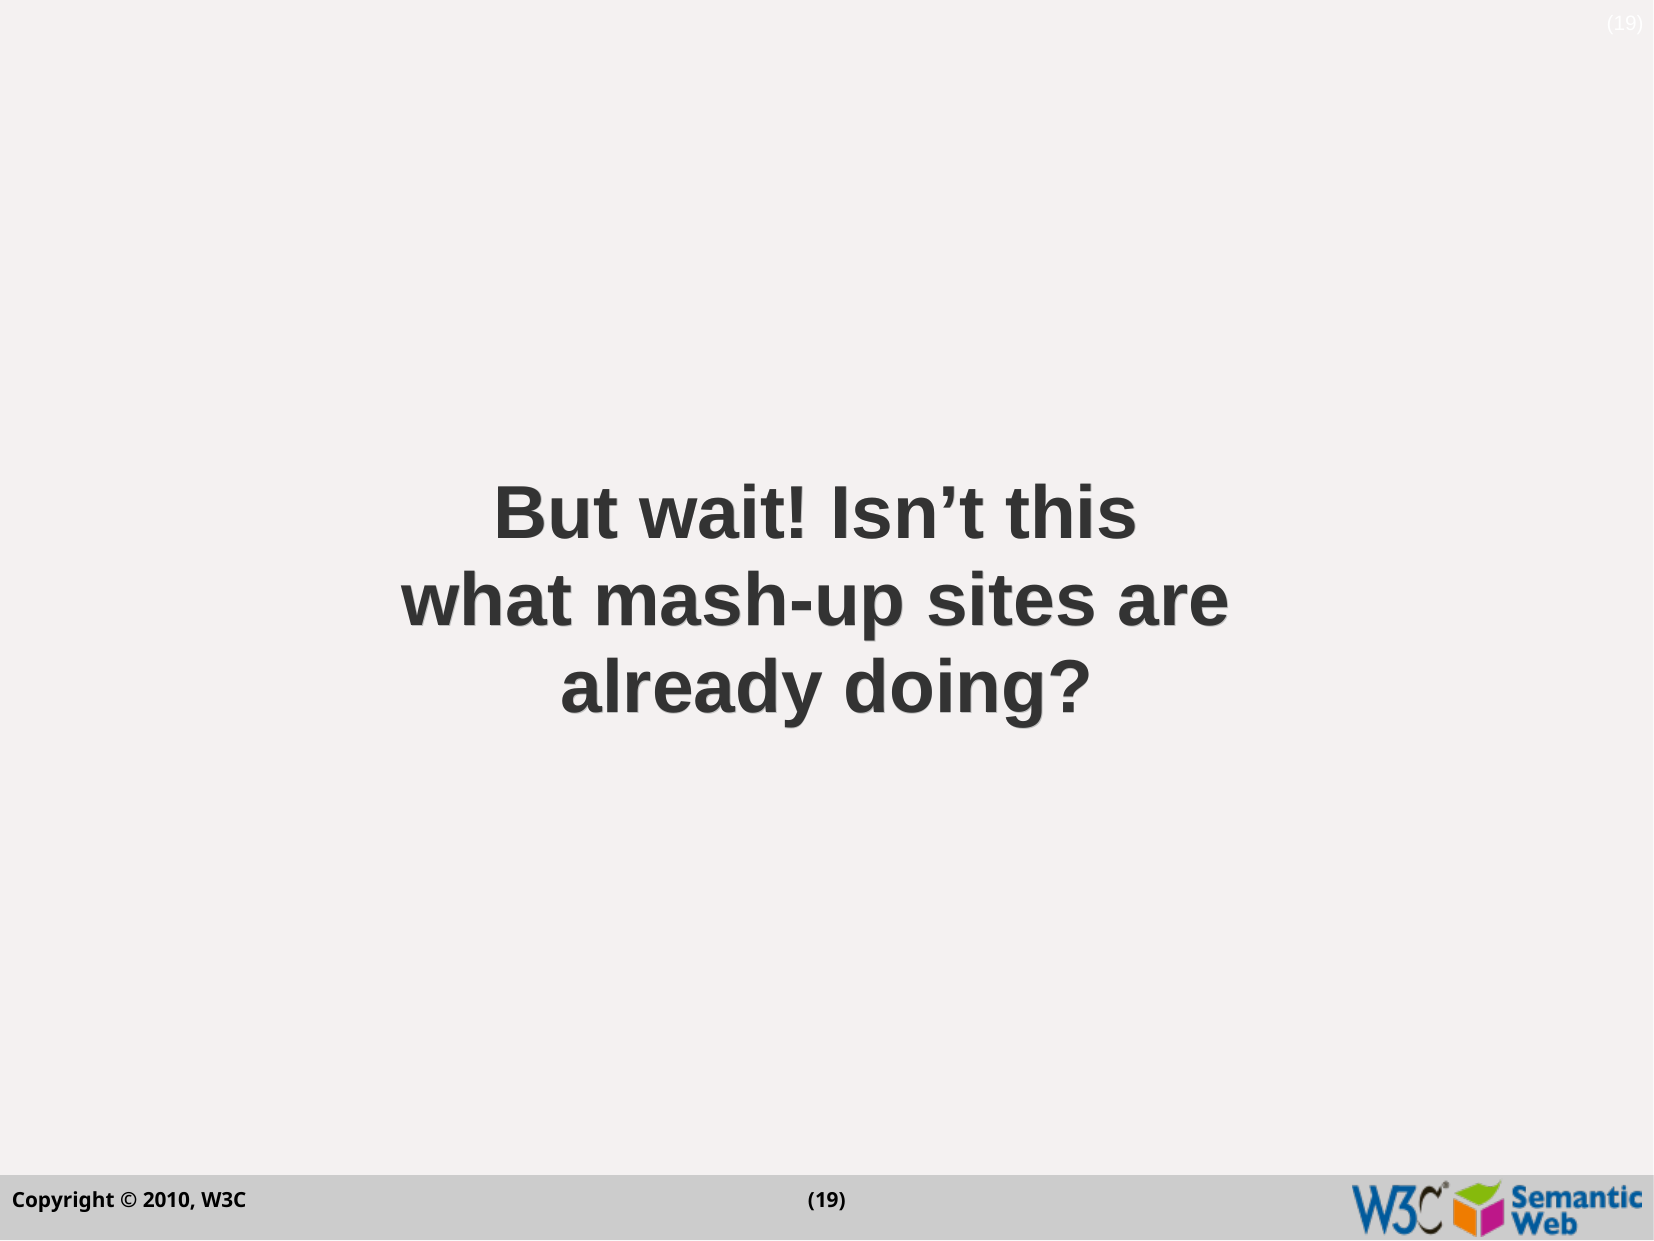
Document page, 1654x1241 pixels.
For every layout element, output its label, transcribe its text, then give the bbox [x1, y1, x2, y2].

picture [1352, 1178, 1642, 1237]
title But wait! Isn’t this what mash-up sites are already doing? [59, 468, 1595, 728]
